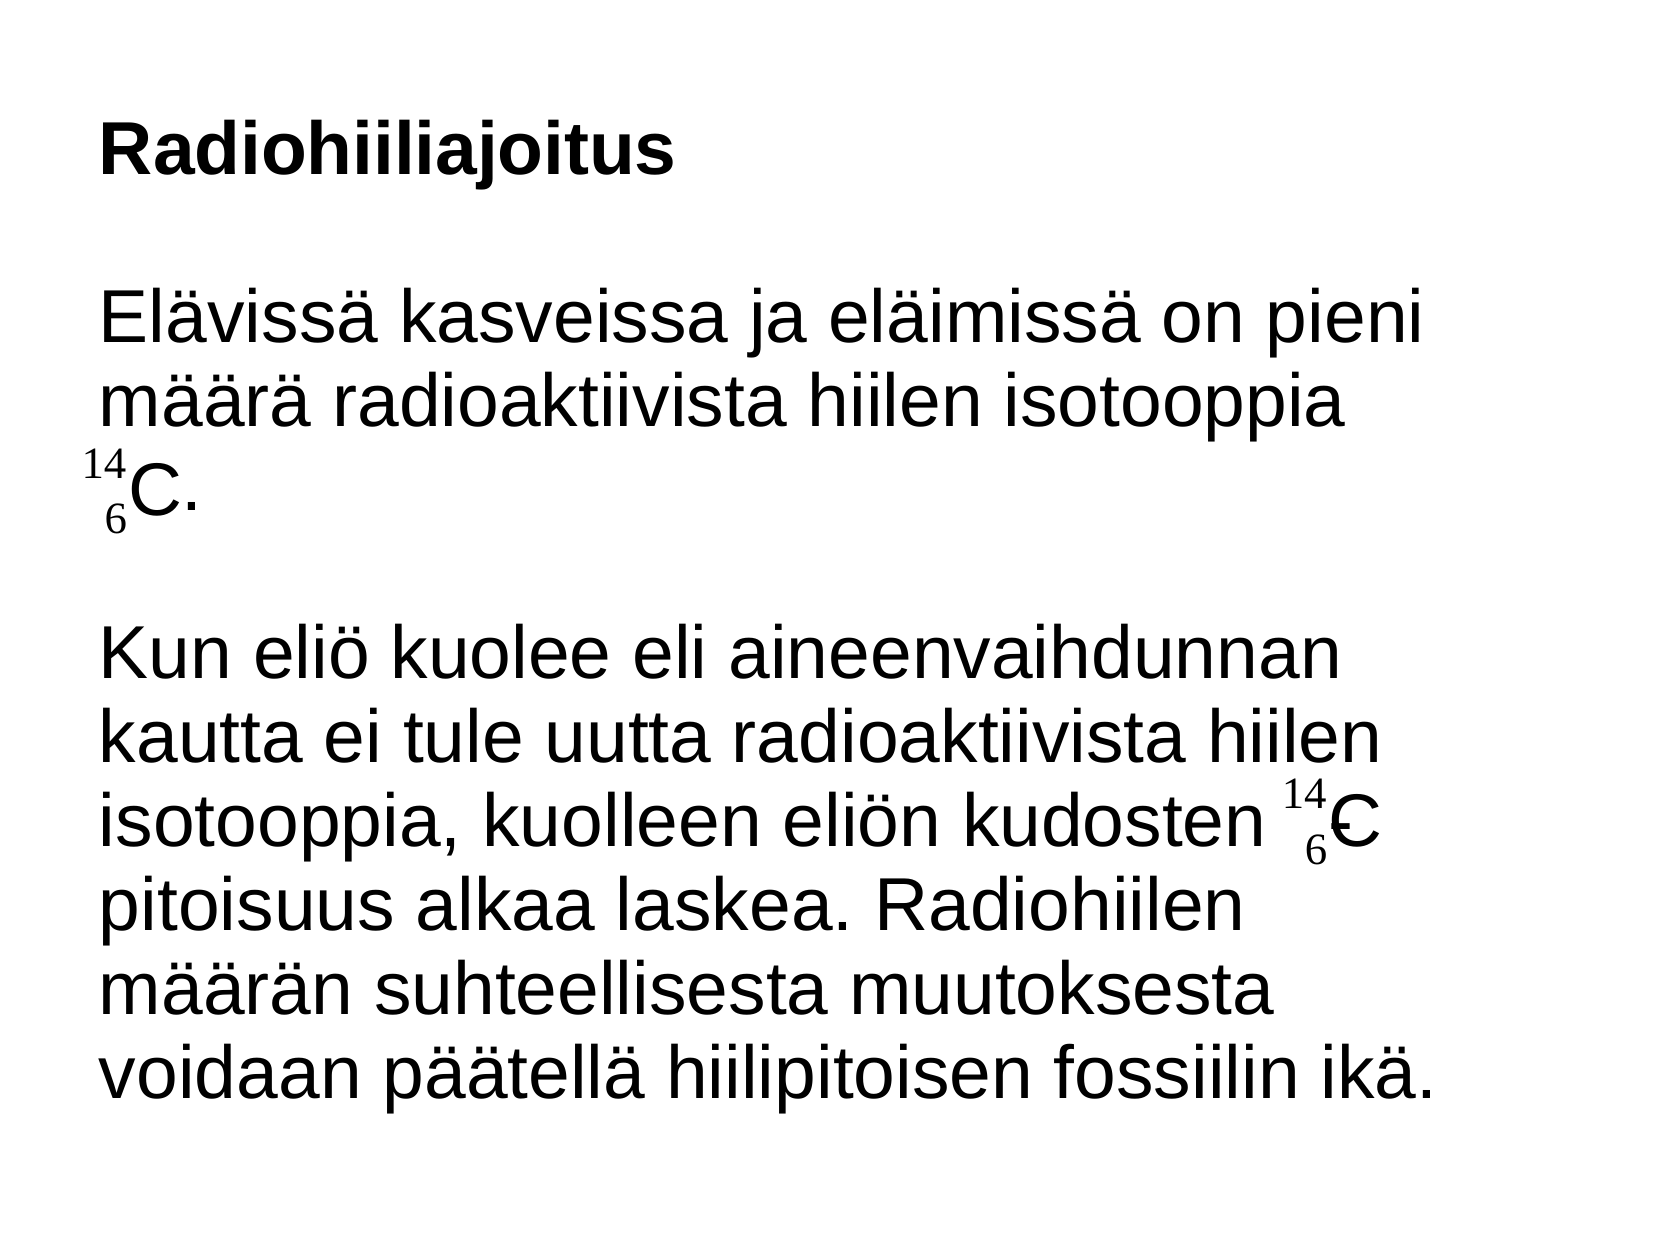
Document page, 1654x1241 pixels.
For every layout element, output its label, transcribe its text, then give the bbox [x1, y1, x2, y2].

chart [1275, 769, 1390, 875]
text_box Radiohiiliajoitus Elävissä kasveissa ja eläimissä on pieni määrä radioaktiivista hiilen isotooppia . Kun eliö kuolee eli aineenvaihdunnan kautta ei tule uutta radioaktiivista hiilen isotooppia, kuolleen eliön kudosten -pitoisuus alkaa laskea. Radiohiilen määrän suhteellisesta muutoksesta voidaan päätellä hiilipitoisen fossiilin ikä. [84, 99, 1477, 1122]
chart [75, 438, 189, 544]
